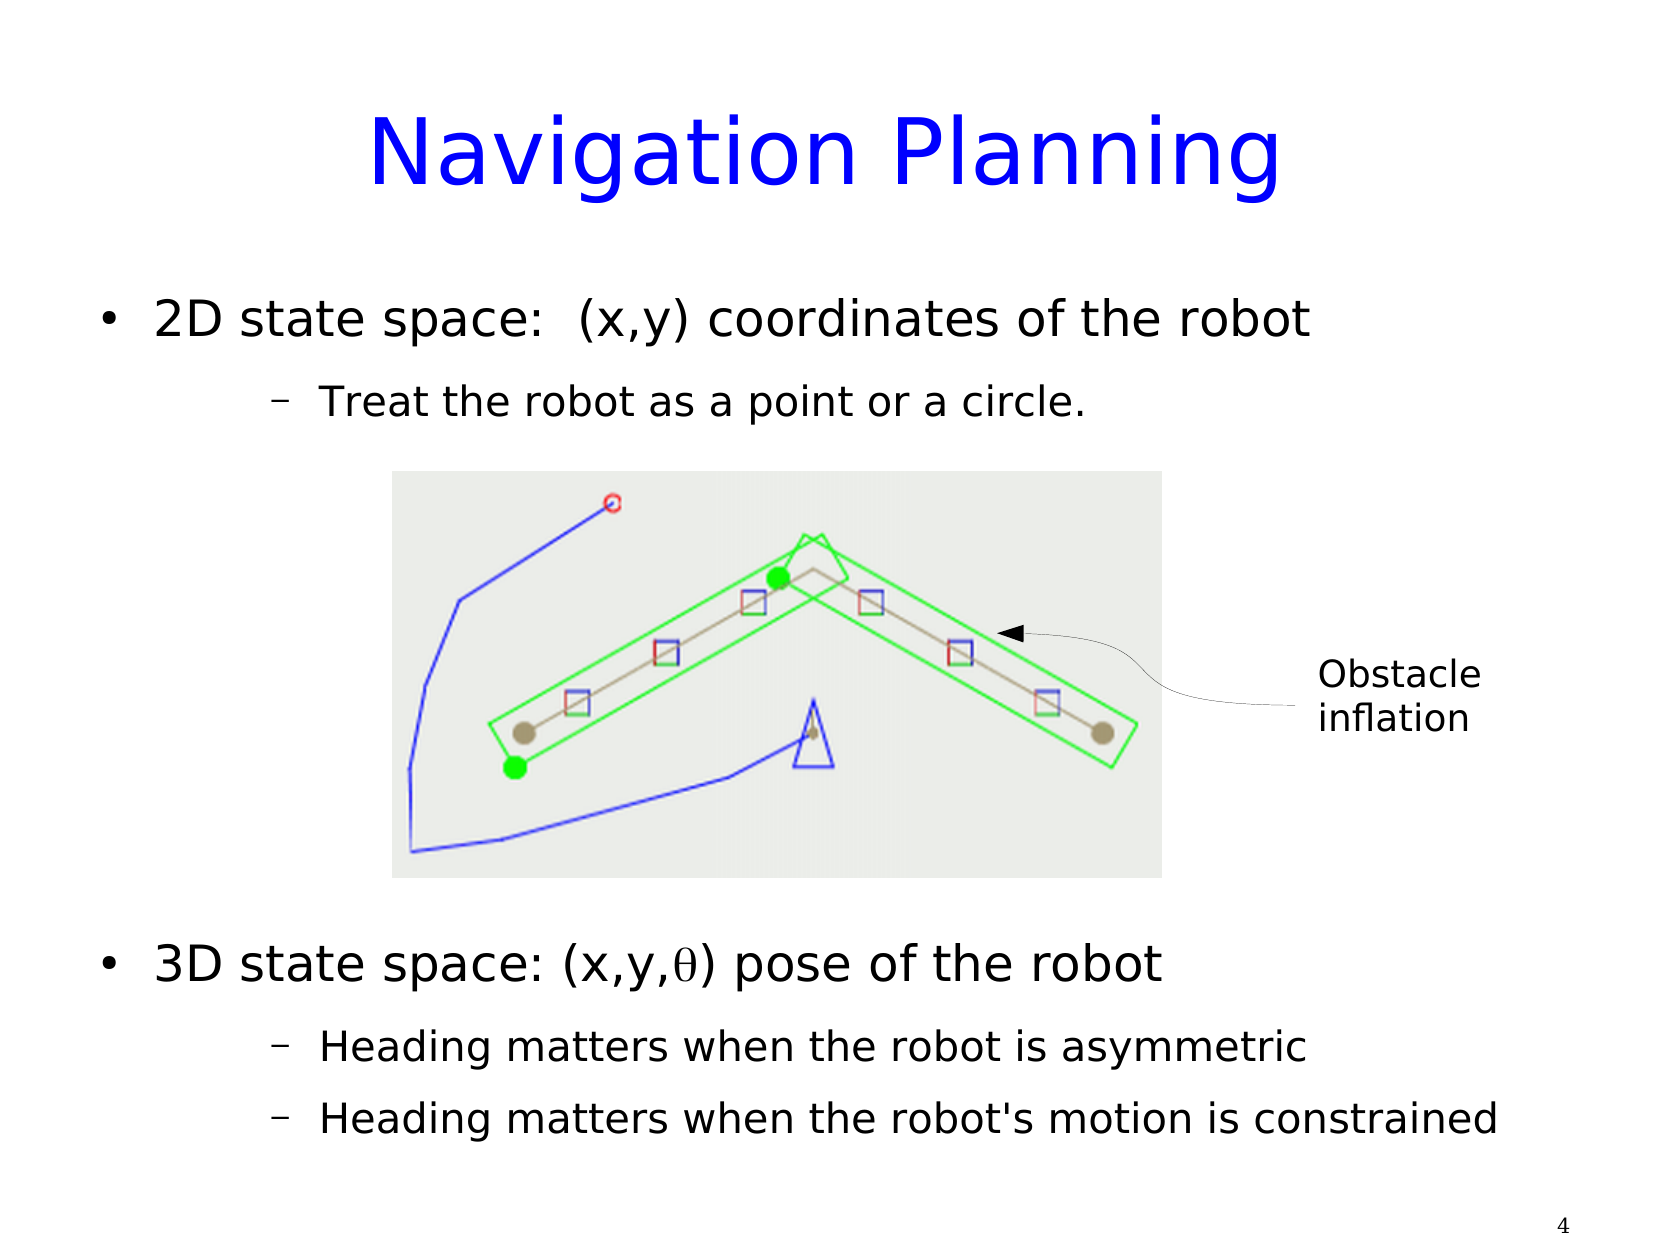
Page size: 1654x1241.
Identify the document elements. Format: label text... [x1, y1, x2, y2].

text_box Obstacle inflation [1302, 645, 1511, 749]
list 2D state space: (x,y) coordinates of the robot Treat the robot as a point or a circle. 3D state space: (x,y,q) pose of the robot Heading matters when the robot is asymmetric Heading matters when the robot's motion is constrained [82, 290, 1571, 1158]
picture [392, 471, 1162, 878]
title Navigation Planning [82, 56, 1571, 250]
